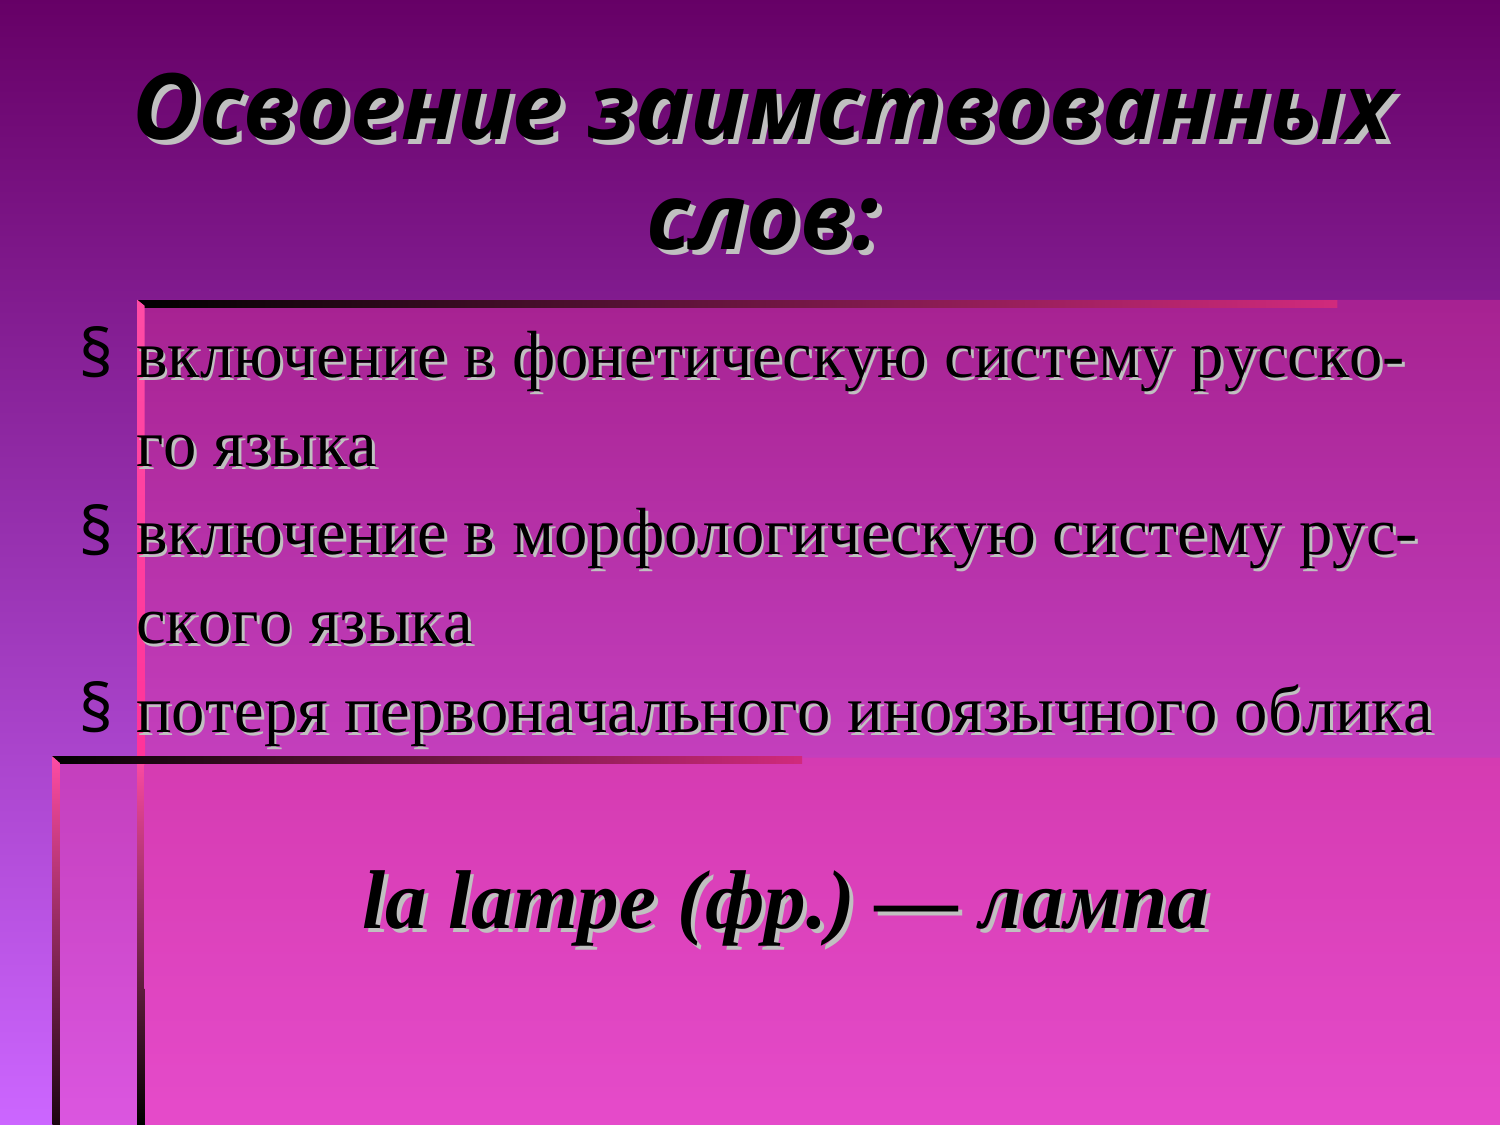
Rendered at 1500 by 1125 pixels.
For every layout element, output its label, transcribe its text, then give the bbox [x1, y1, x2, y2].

list включение в фонетическую систему русско- го языка включение в морфологическую систему рус- ского языка потеря первоначального иноязычного облика la lampe (фр.) — лампа [64, 312, 1452, 1001]
title Освоение заимствованных слов: [75, 40, 1451, 276]
